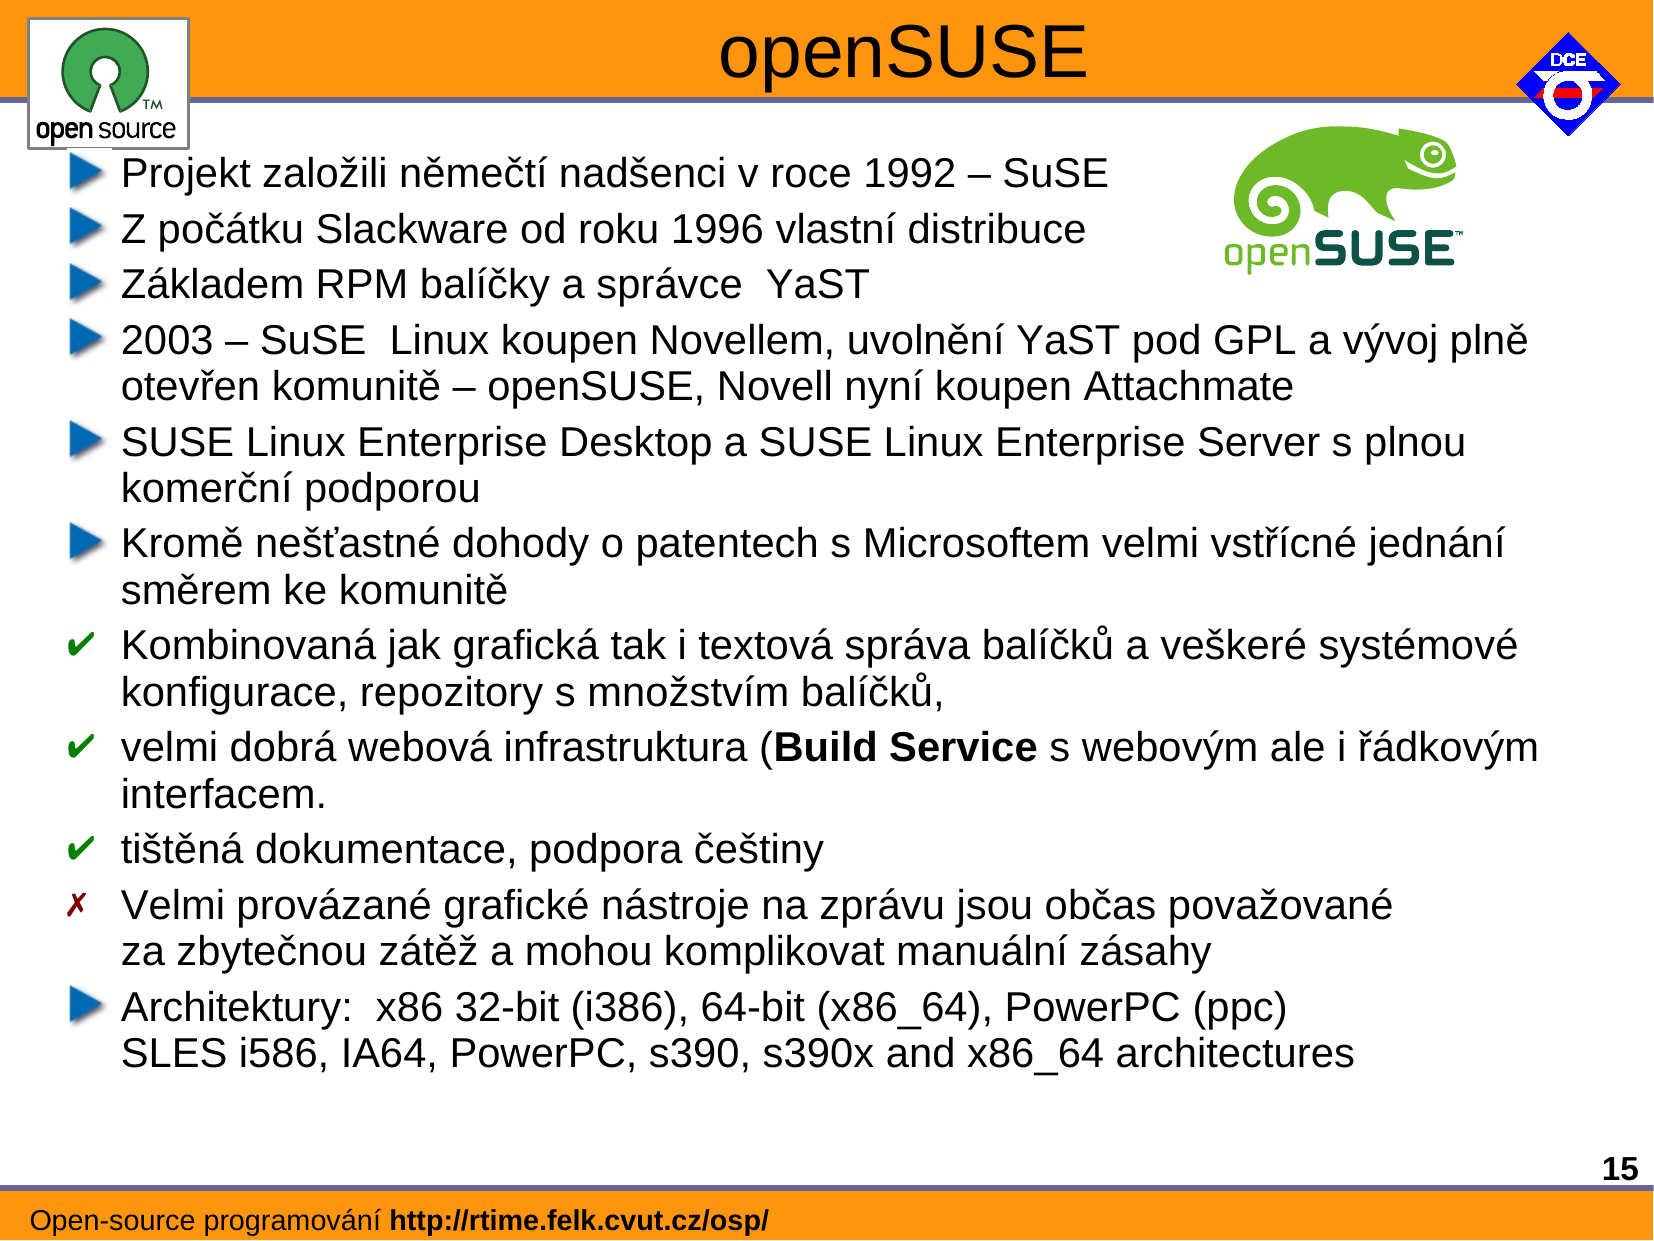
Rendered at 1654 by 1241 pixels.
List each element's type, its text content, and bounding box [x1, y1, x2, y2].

text_box [1247, 243, 1266, 276]
text_box [1315, 230, 1346, 266]
title openSUSE [178, 4, 1631, 98]
text_box [1234, 126, 1457, 237]
text_box [1425, 230, 1455, 266]
text_box [1270, 244, 1288, 266]
text_box [1291, 243, 1310, 266]
text_box [1351, 230, 1383, 266]
text_box [1388, 230, 1420, 266]
text_box [1455, 231, 1463, 236]
text_box [1224, 244, 1243, 266]
list Projekt založili němečtí nadšenci v roce 1992 – SuSE Z počátku Slackware od roku 1996 vlastní distribuce Základem RPM balíčky a správce YaST 2003 – SuSE Linux koupen Novellem, uvolnění YaST pod GPL a vývoj plně otevřen komunitě – openSUSE, Novell nyní koupen Attachmate SUSE Linux Enterprise Desktop a SUSE Linux Enterprise Server s plnou komerční podporou Kromě nešťastné dohody o patentech s Microsoftem velmi vstřícné jednání směrem ke komunitě Kombinovaná jak grafická tak i textová správa balíčků a veškeré systémové konfigurace, repozitory s množstvím balíčků, velmi dobrá webová infrastruktura (Build Service s webovým ale i řádkovým interfacem. tištěná dokumentace, podpora češtiny Velmi provázané grafické nástroje na zprávu jsou občas považované za zbytečnou zátěž a mohou komplikovat manuální zásahy Architektury: x86 32-bit (i386), 64-bit (x86_64), PowerPC (ppc) SLES i586, IA64, PowerPC, s390, s390x and x86_64 architectures [49, 150, 1613, 1199]
